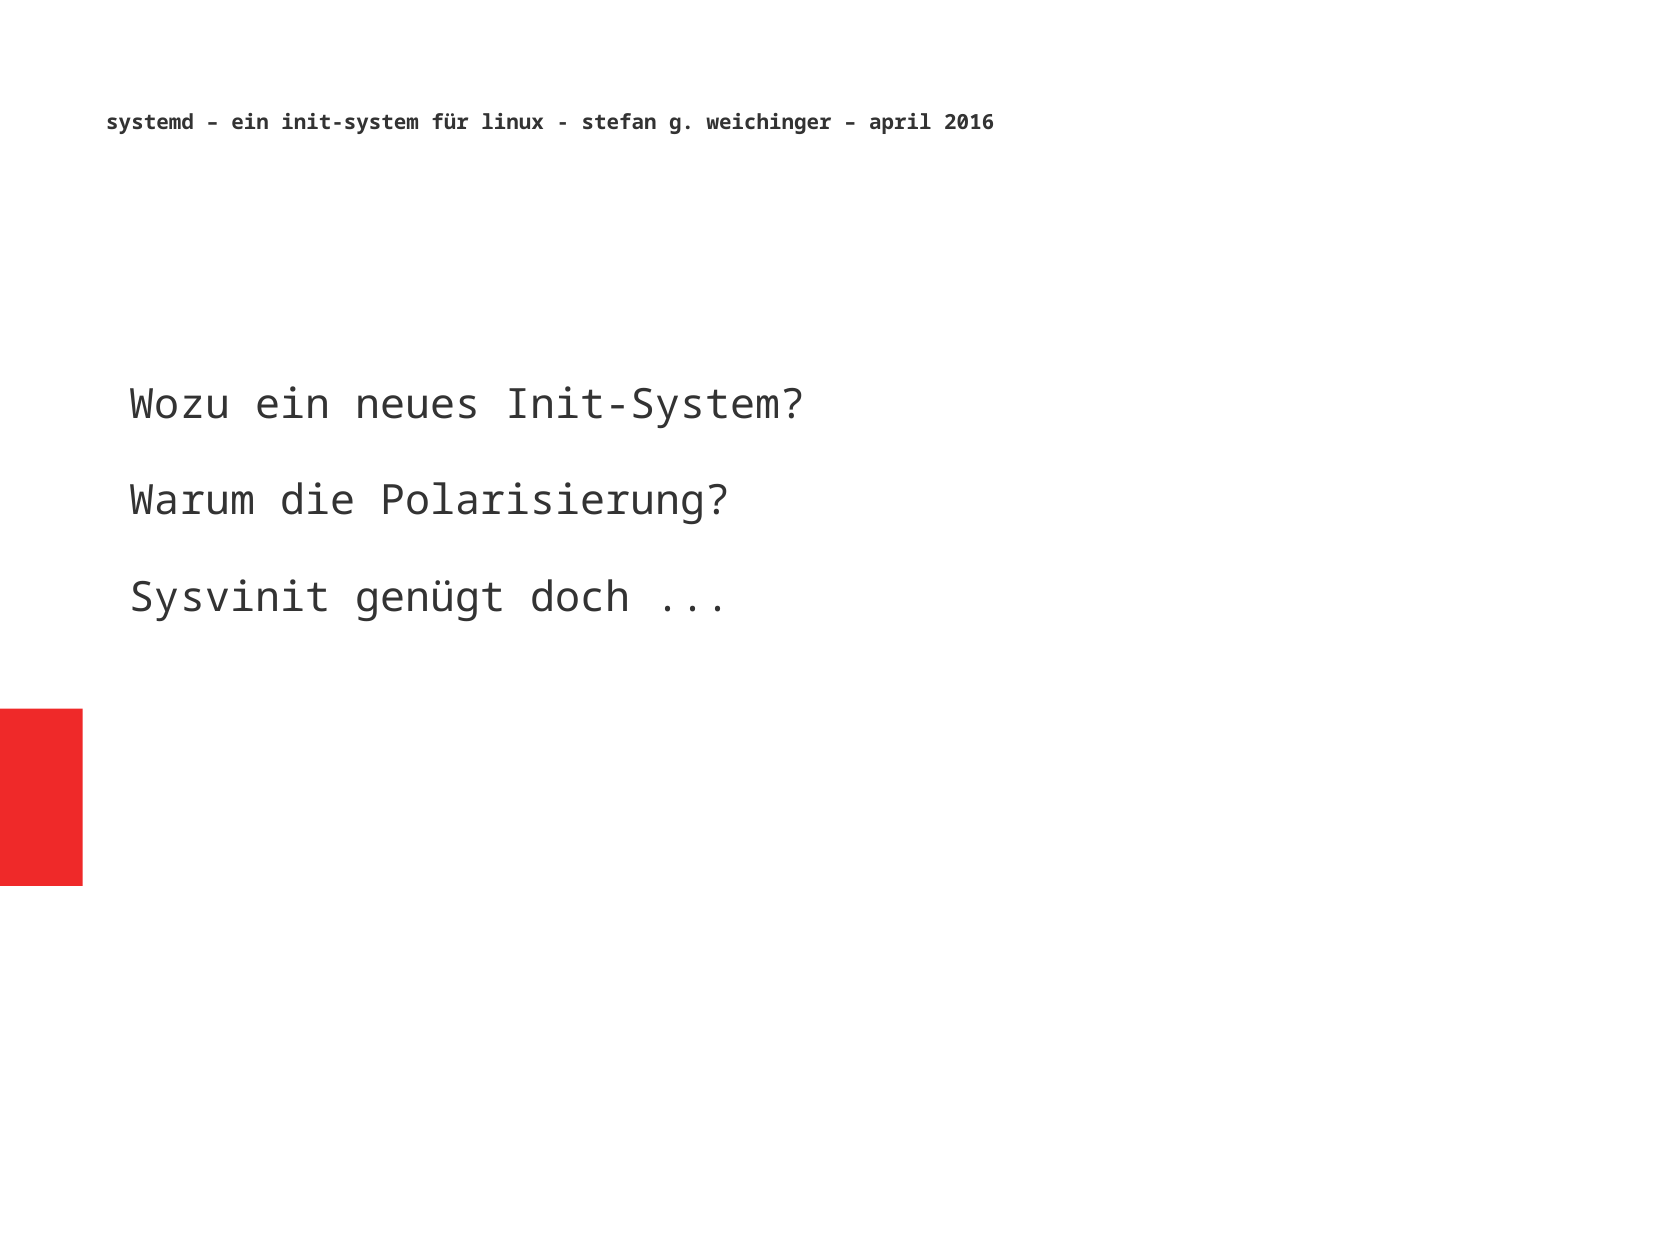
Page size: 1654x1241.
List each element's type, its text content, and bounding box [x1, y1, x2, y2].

list Wozu ein neues Init-System? Warum die Polarisierung? Sysvinit genügt doch ... [129, 181, 1536, 1111]
title systemd – ein init-system für linux - stefan g. weichinger – april 2016 [106, 59, 1512, 184]
